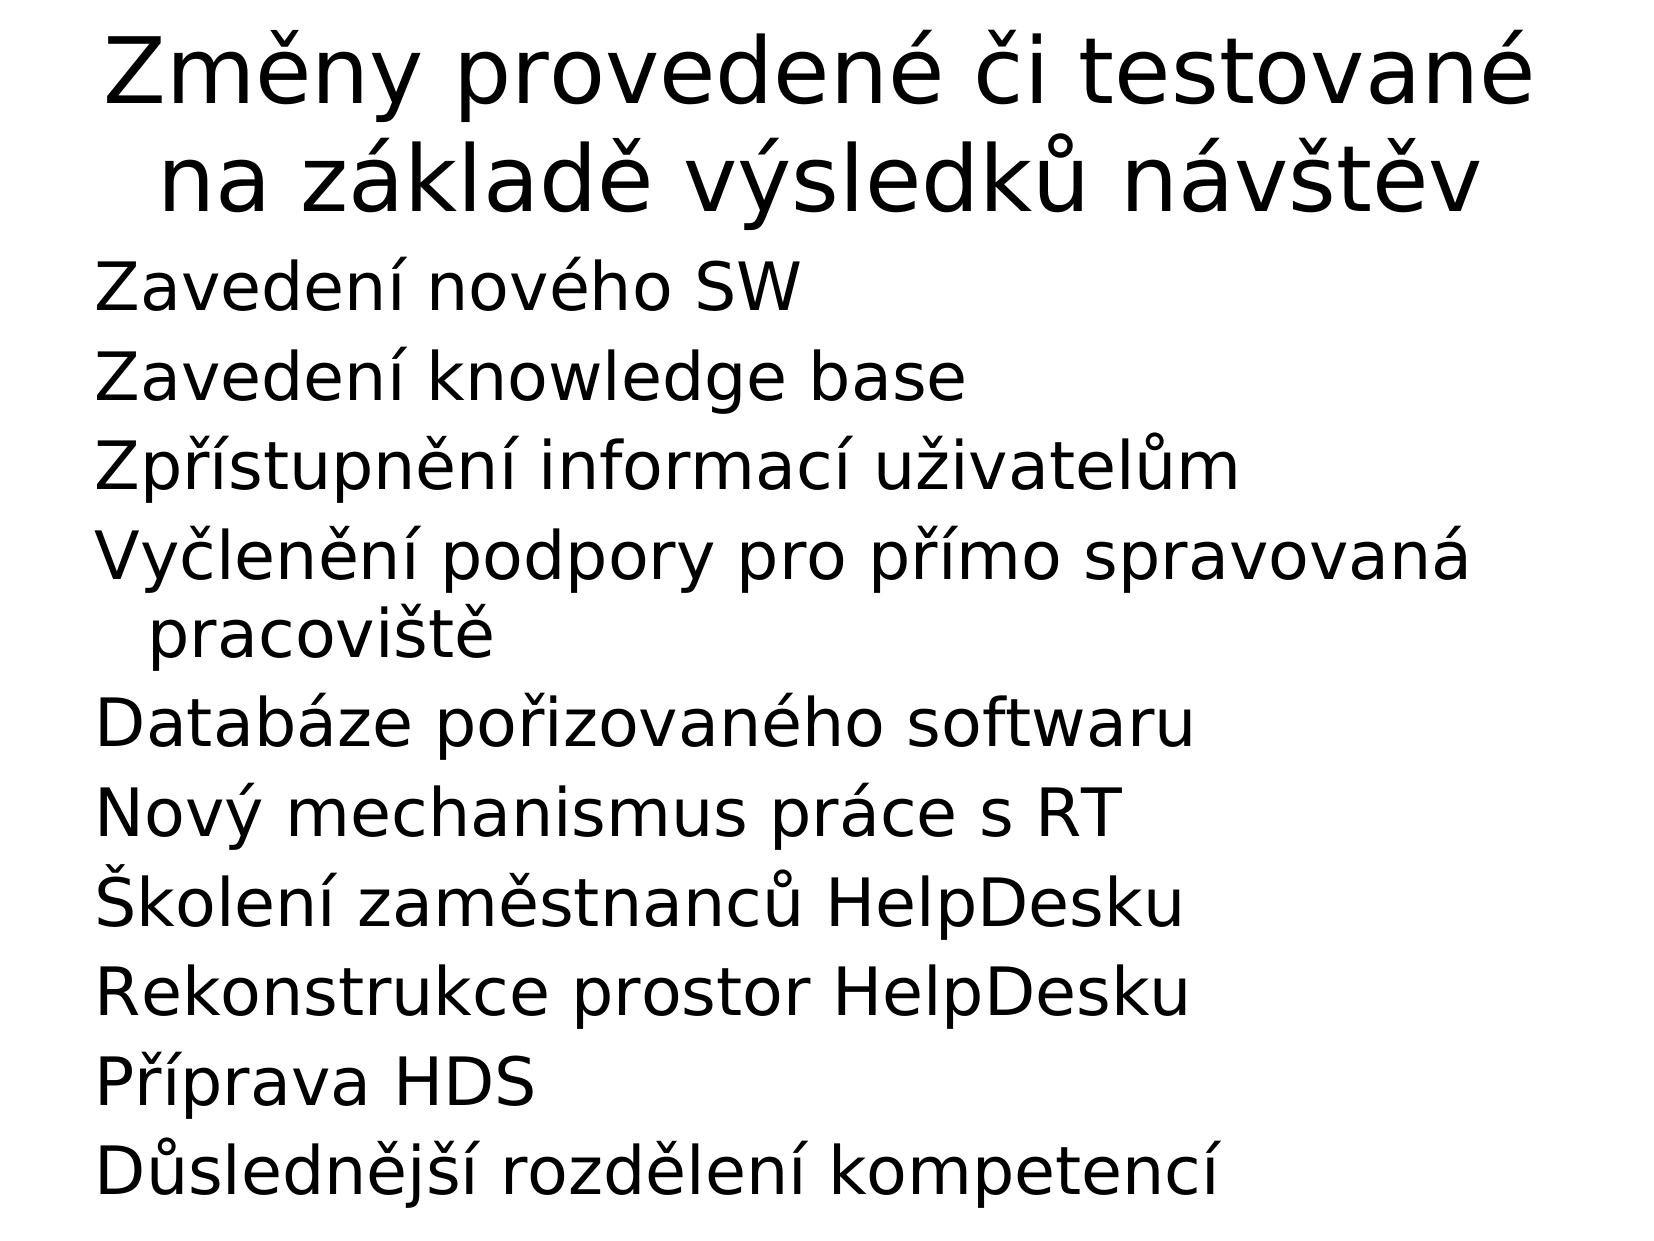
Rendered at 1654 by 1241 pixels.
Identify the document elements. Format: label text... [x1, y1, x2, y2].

title Změny provedené či testované na základě výsledků návštěv [76, 18, 1565, 233]
list Zavedení nového SW Zavedení knowledge base Zpřístupnění informací uživatelům Vyčlenění podpory pro přímo spravovaná pracoviště Databáze pořizovaného softwaru Nový mechanismus práce s RT Školení zaměstnanců HelpDesku Rekonstrukce prostor HelpDesku Příprava HDS Důslednější rozdělení kompetencí [76, 248, 1565, 1211]
